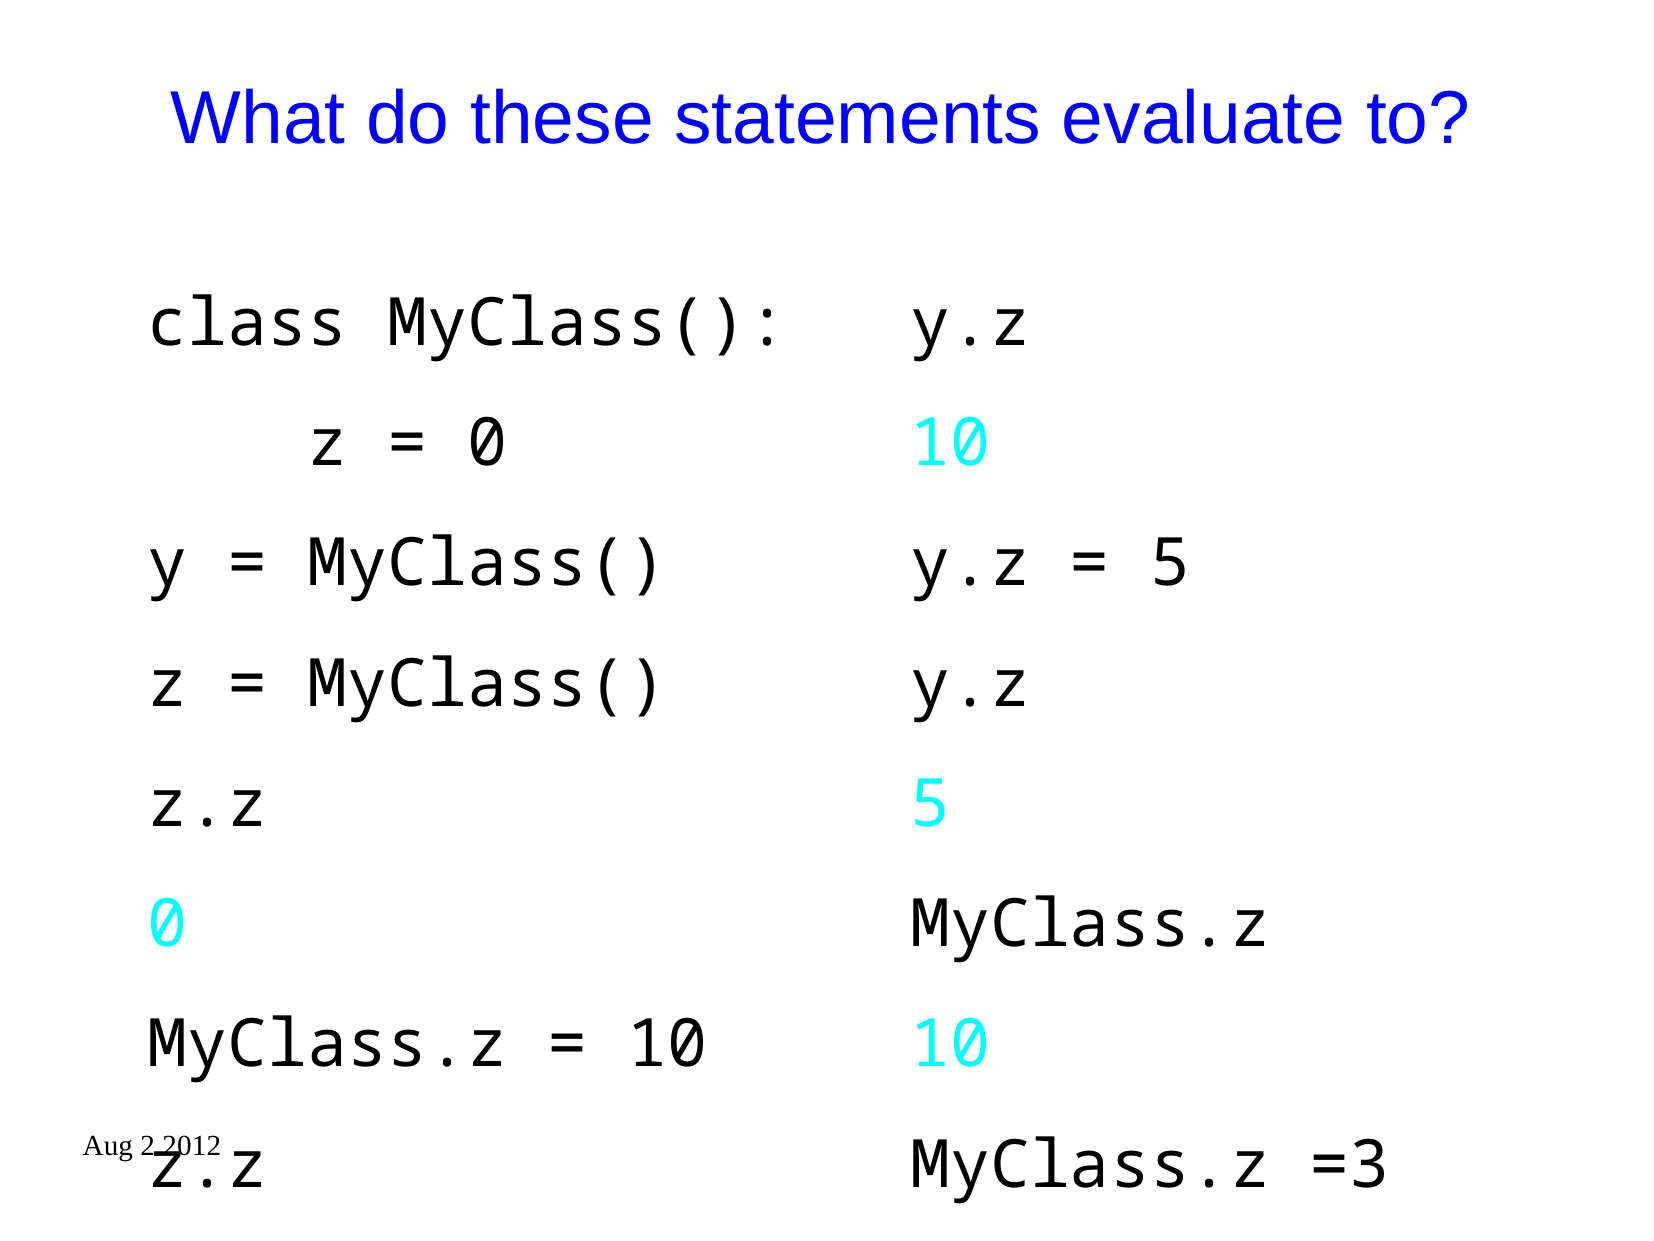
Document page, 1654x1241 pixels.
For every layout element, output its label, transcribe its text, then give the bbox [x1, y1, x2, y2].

list class MyClass(): z = 0 y = MyClass() z = MyClass() z.z 0 MyClass.z = 10 z.z 10 [76, 274, 803, 1111]
list y.z 10 y.z = 5 y.z 5 MyClass.z 10 MyClass.z =3 y.z 5 [839, 274, 1566, 1207]
title What do these statements evaluate to? [76, 58, 1565, 178]
